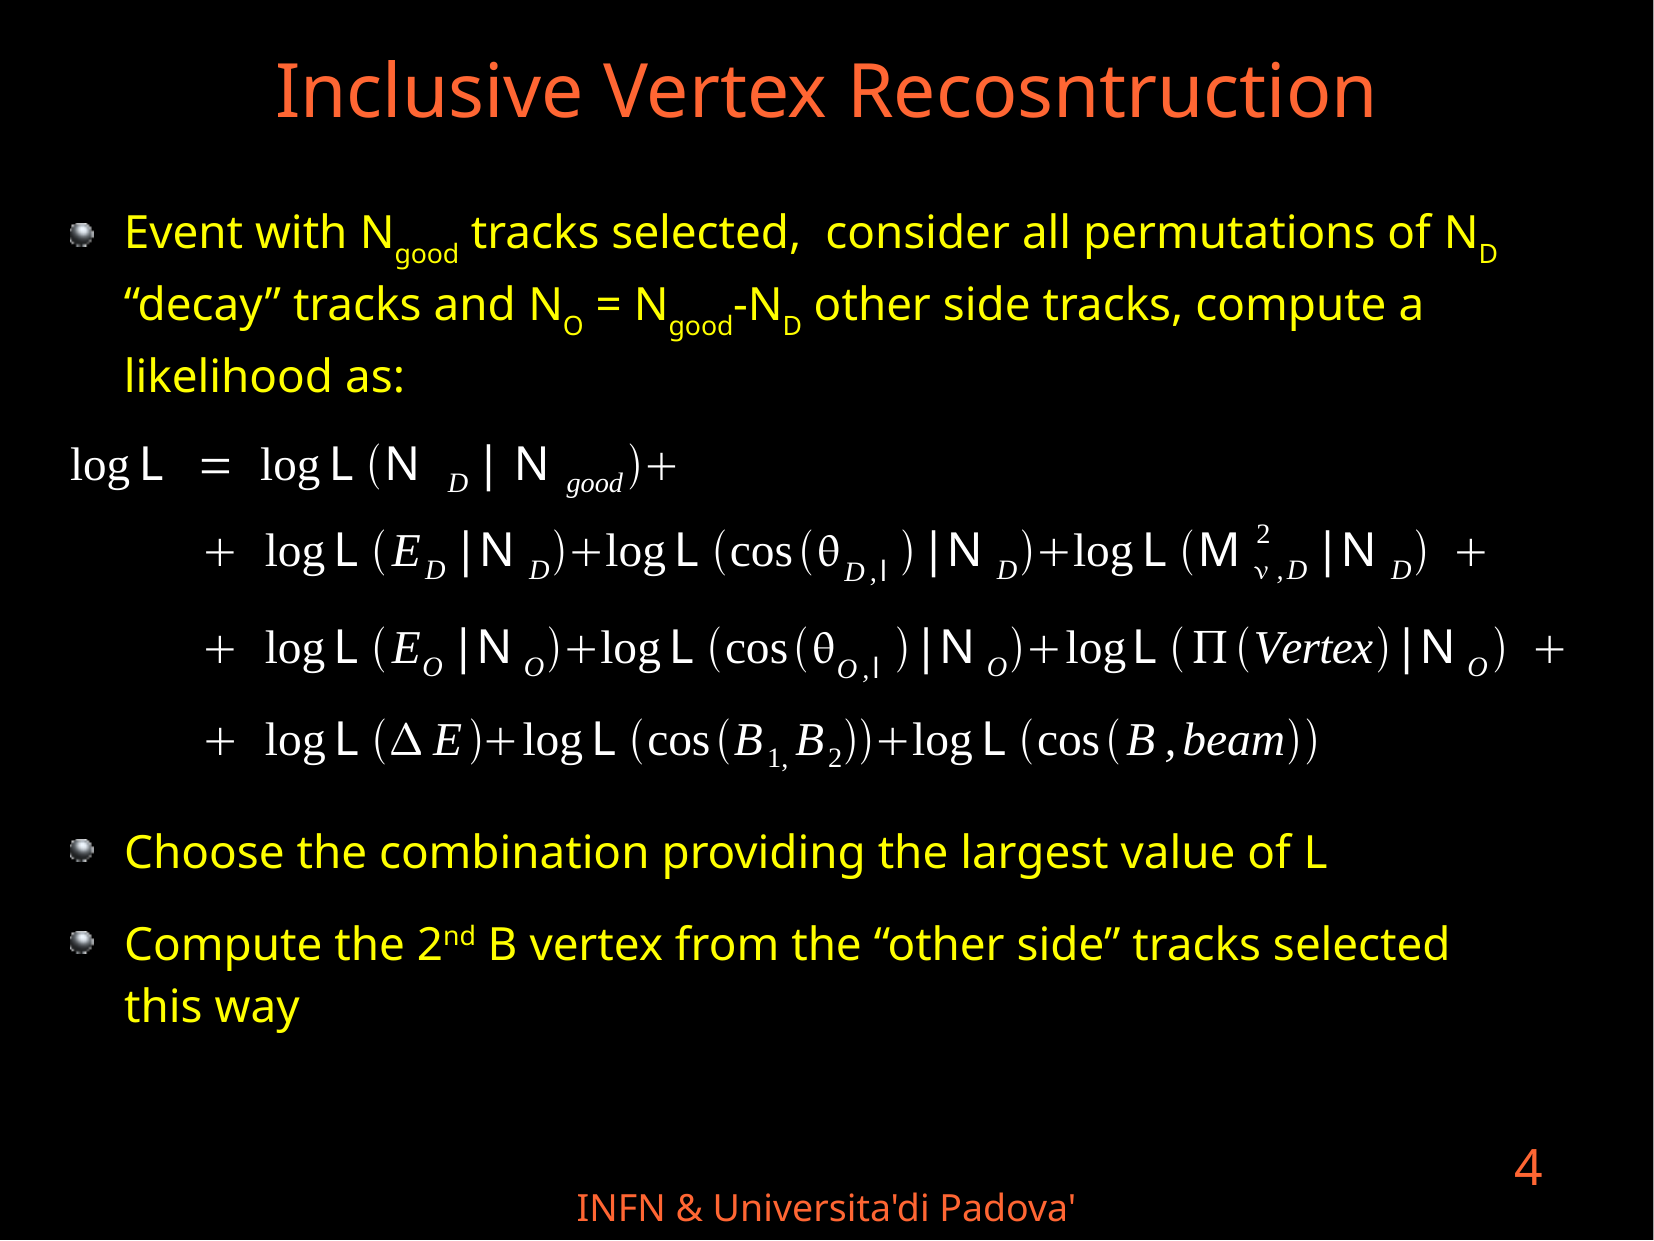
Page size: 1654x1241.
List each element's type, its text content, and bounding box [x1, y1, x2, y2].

list Event with Ngood tracks selected, consider all permutations of ND “decay” tracks and NO = Ngood-ND other side tracks, compute a likelihood as: [53, 199, 1542, 428]
chart [170, 518, 1521, 592]
chart [170, 615, 1599, 689]
title Inclusive Vertex Recosntruction [82, 30, 1571, 146]
chart [170, 707, 1330, 773]
chart [57, 432, 711, 498]
list Choose the combination providing the largest value of L Compute the 2nd B vertex from the “other side” tracks selected this way [53, 819, 1542, 1045]
